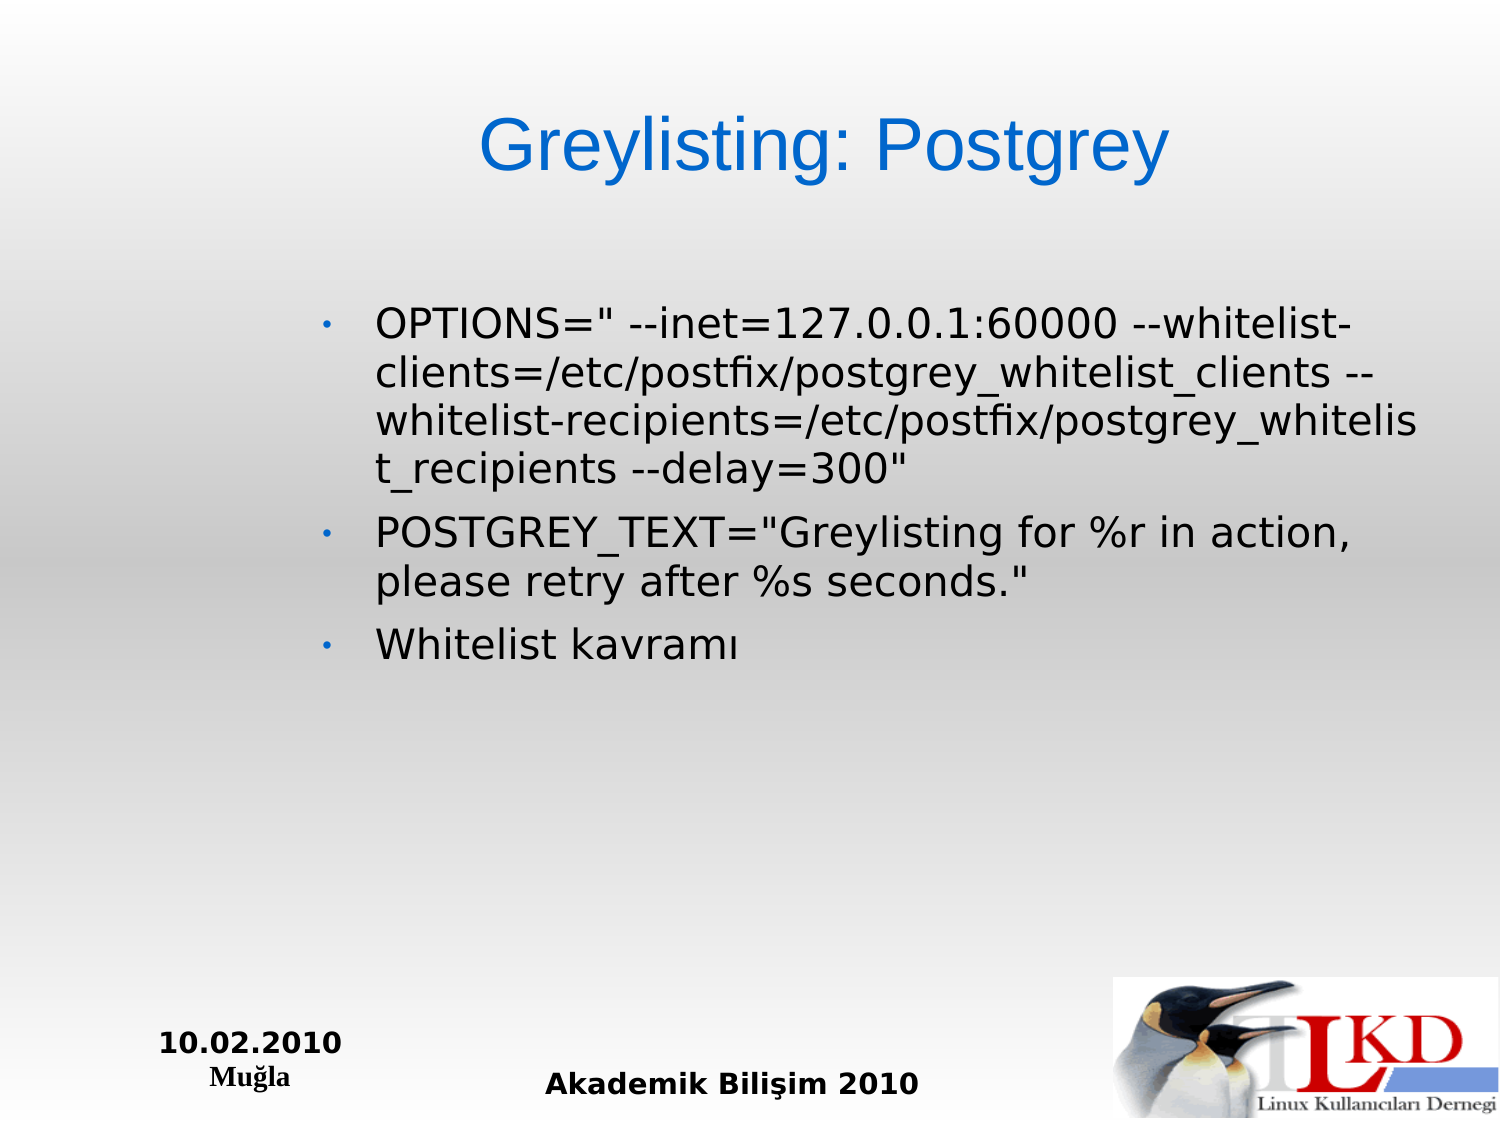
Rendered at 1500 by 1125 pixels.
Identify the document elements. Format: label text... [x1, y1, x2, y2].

title Greylisting: Postgrey [224, 49, 1425, 238]
picture [1113, 977, 1499, 1118]
list OPTIONS=" --inet=127.0.0.1:60000 --whitelist-clients=/etc/postfix/postgrey_whitelist_clients --whitelist-recipients=/etc/postfix/postgrey_whitelist_recipients --delay=300" POSTGREY_TEXT="Greylisting for %r in action, please retry after %s seconds." Whitelist kavramı [224, 299, 1425, 975]
